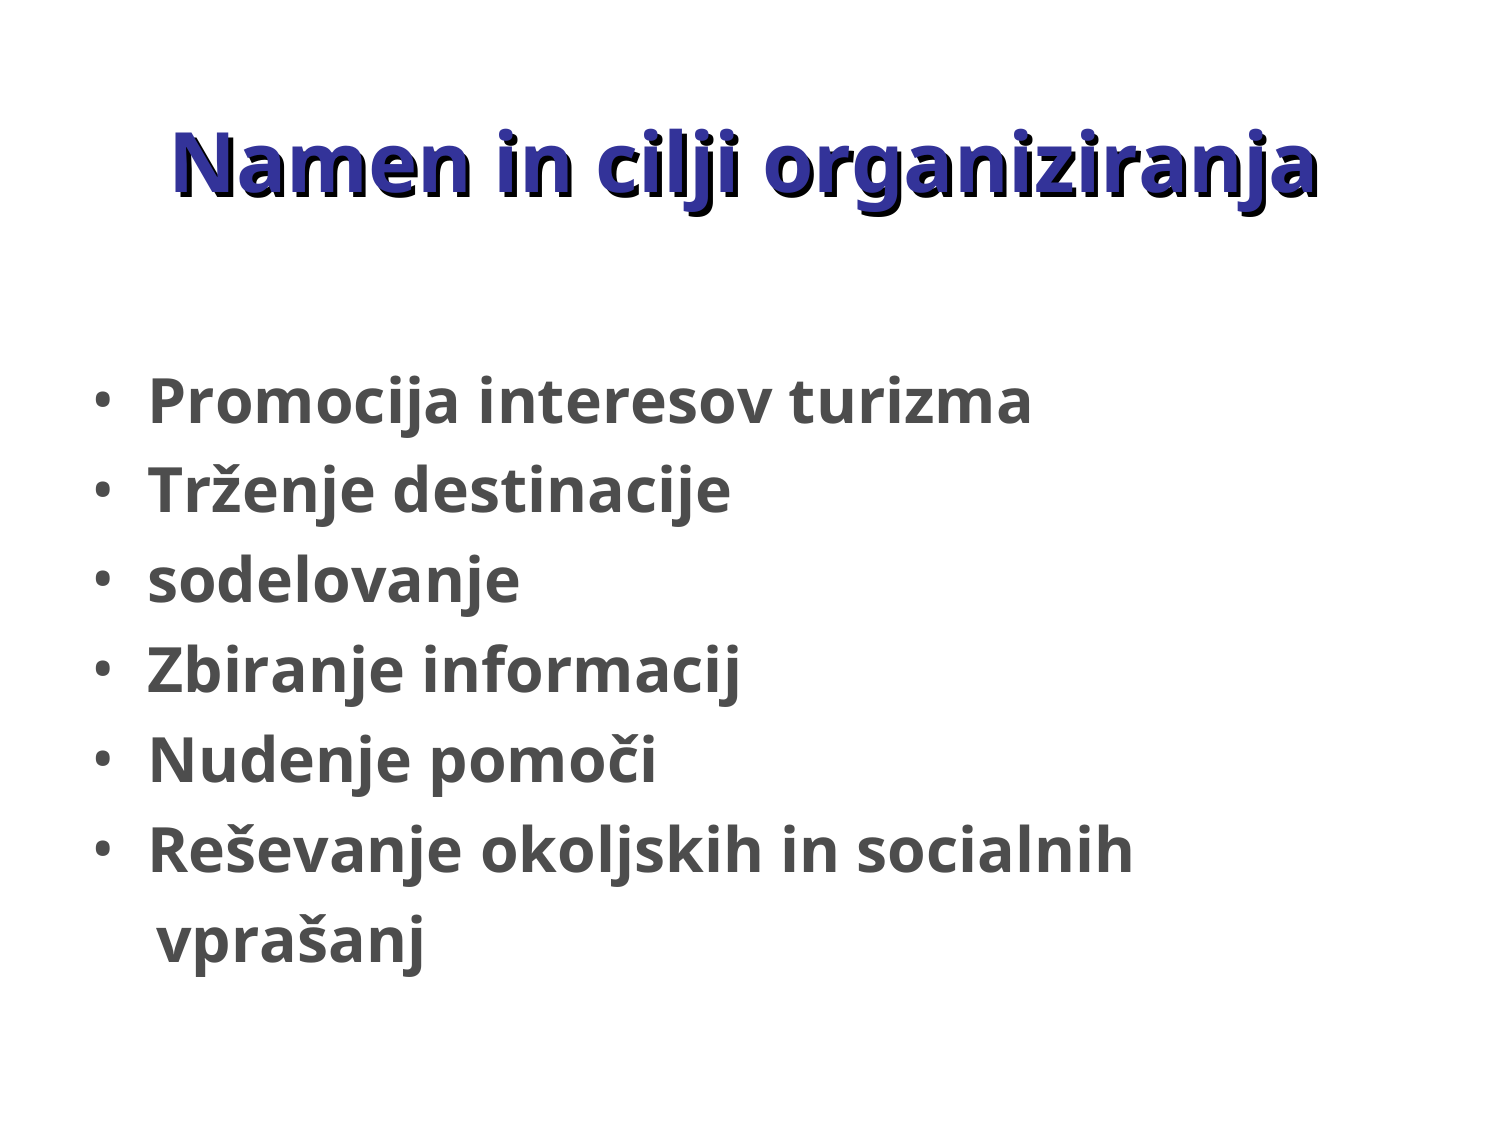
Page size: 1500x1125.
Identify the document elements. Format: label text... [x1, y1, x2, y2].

text_box Namen in cilji organiziranja [17, 101, 1471, 218]
text_box Promocija interesov turizma Trženje destinacije sodelovanje Zbiranje informacij Nudenje pomoči Reševanje okoljskih in socialnih vprašanj [76, 337, 1400, 983]
